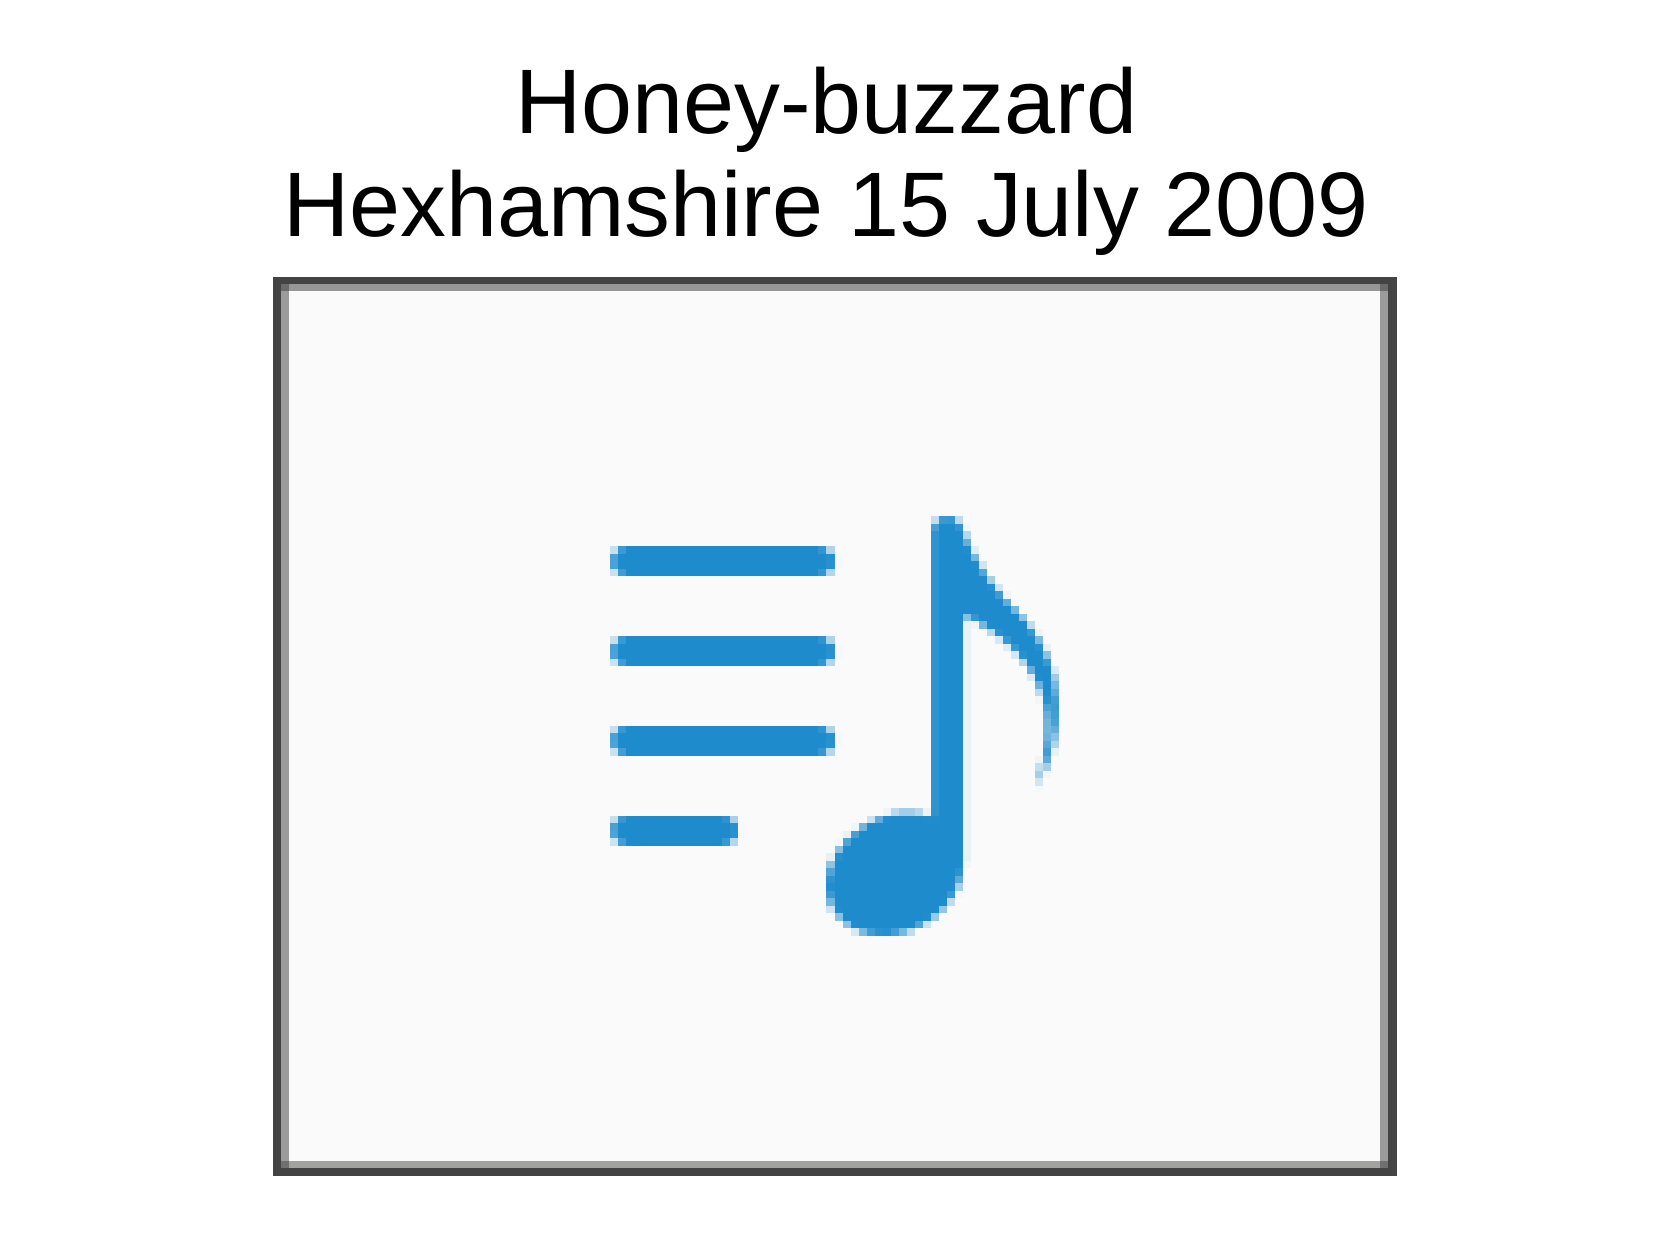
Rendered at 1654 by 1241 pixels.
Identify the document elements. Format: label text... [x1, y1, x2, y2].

title Honey-buzzard Hexhamshire 15 July 2009 [82, 49, 1571, 257]
text_box [272, 276, 1398, 1177]
